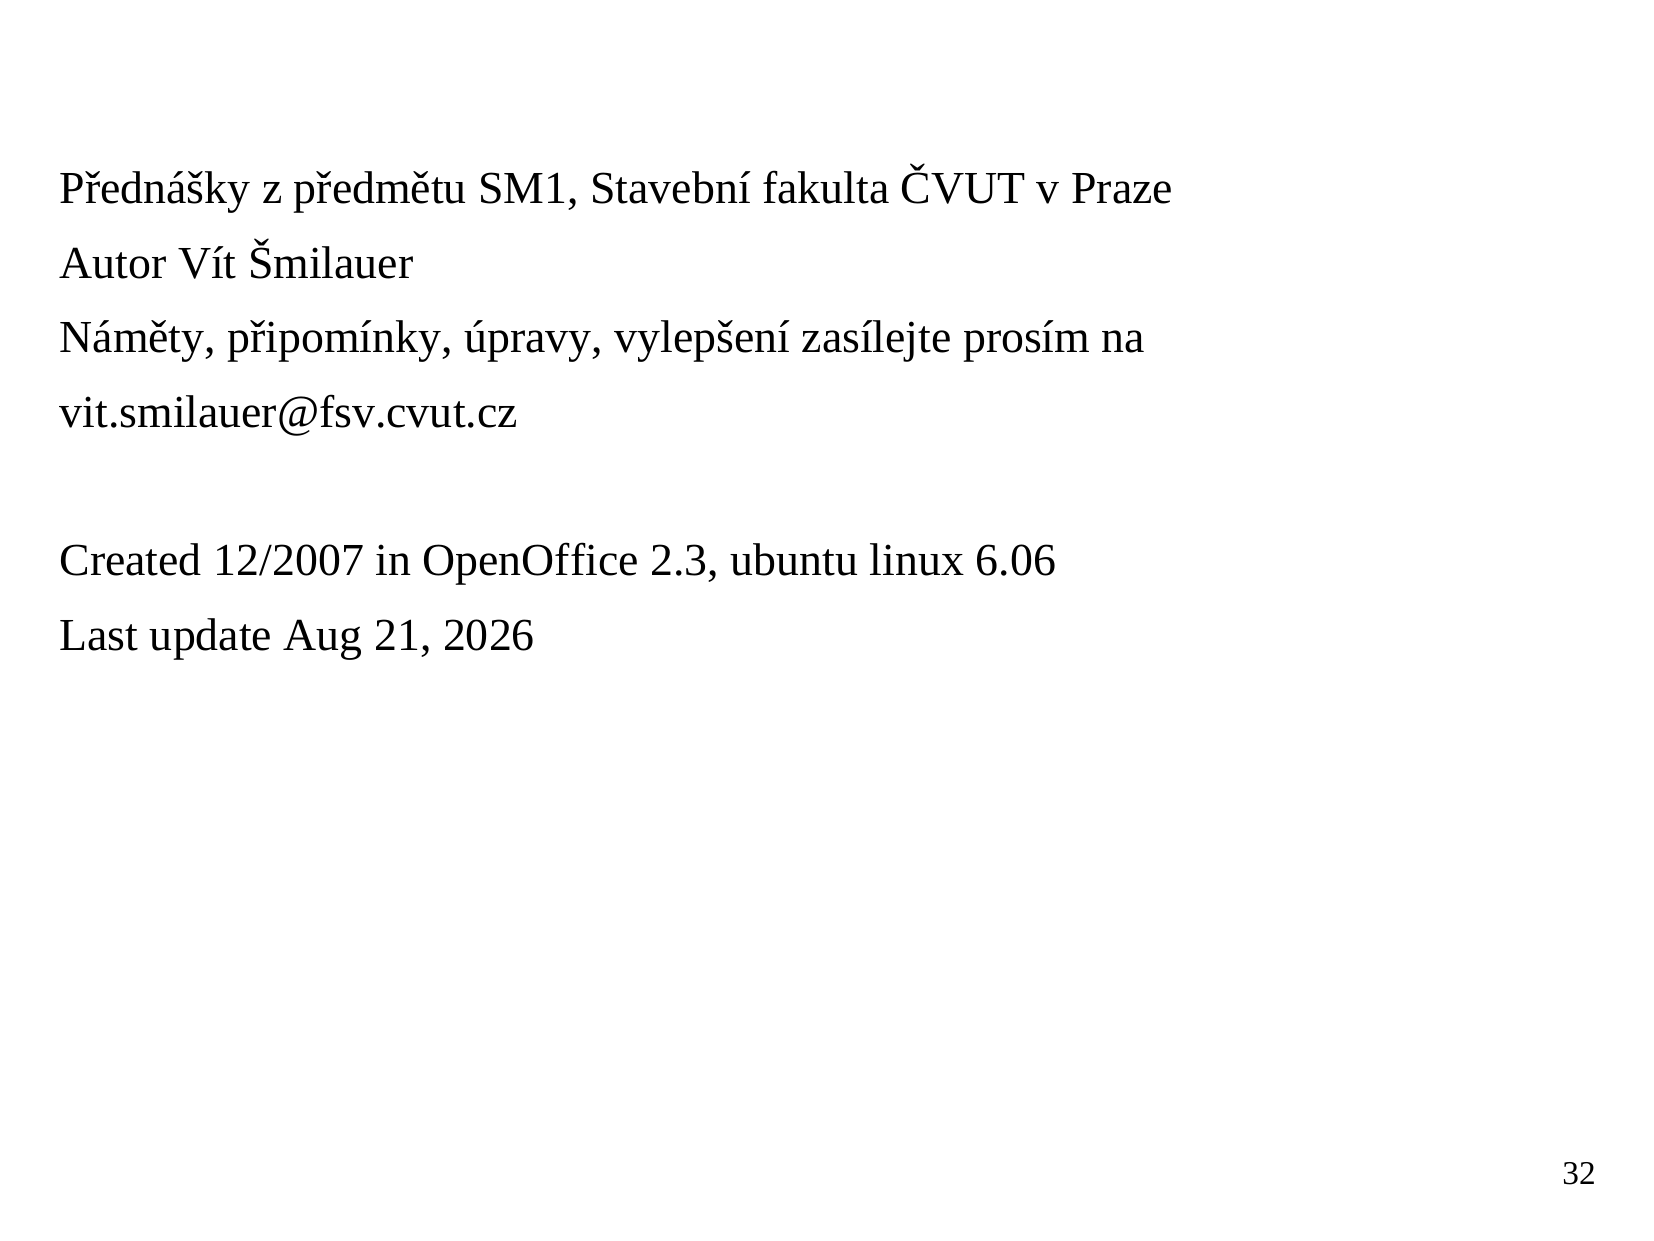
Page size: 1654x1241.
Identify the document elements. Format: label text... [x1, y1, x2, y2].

list Přednášky z předmětu SM1, Stavební fakulta ČVUT v Praze Autor Vít Šmilauer Náměty, připomínky, úpravy, vylepšení zasílejte prosím na vit.smilauer@fsv.cvut.cz Created 12/2007 in OpenOffice 2.3, ubuntu linux 6.06 Last update Dec 9, 2010 [59, 163, 1548, 967]
